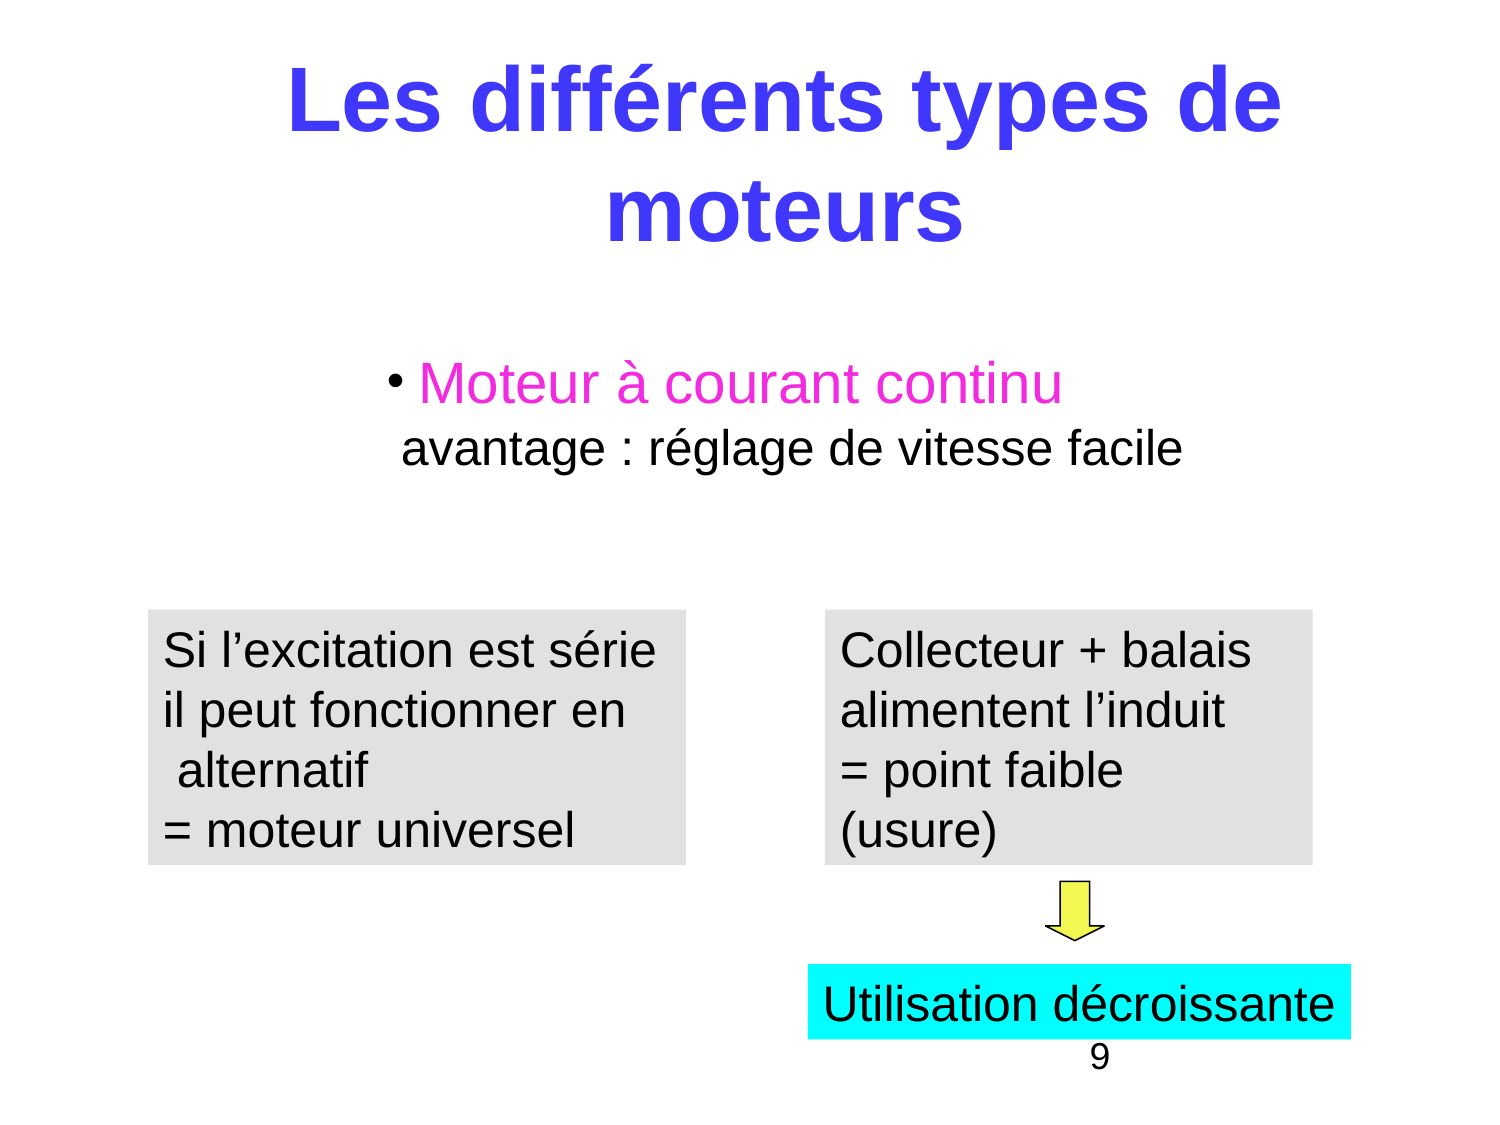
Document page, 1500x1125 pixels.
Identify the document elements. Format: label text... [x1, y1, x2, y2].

text_box Utilisation décroissante [807, 964, 1351, 1040]
text_box Les différents types de moteurs [110, 55, 1461, 244]
text_box Moteur à courant continu avantage : réglage de vitesse facile [372, 338, 1412, 544]
text_box Si l’excitation est série il peut fonctionner en alternatif = moteur universel [148, 609, 687, 866]
text_box [1045, 881, 1105, 941]
text_box Collecteur + balais alimentent l’induit = point faible (usure) [824, 609, 1313, 866]
